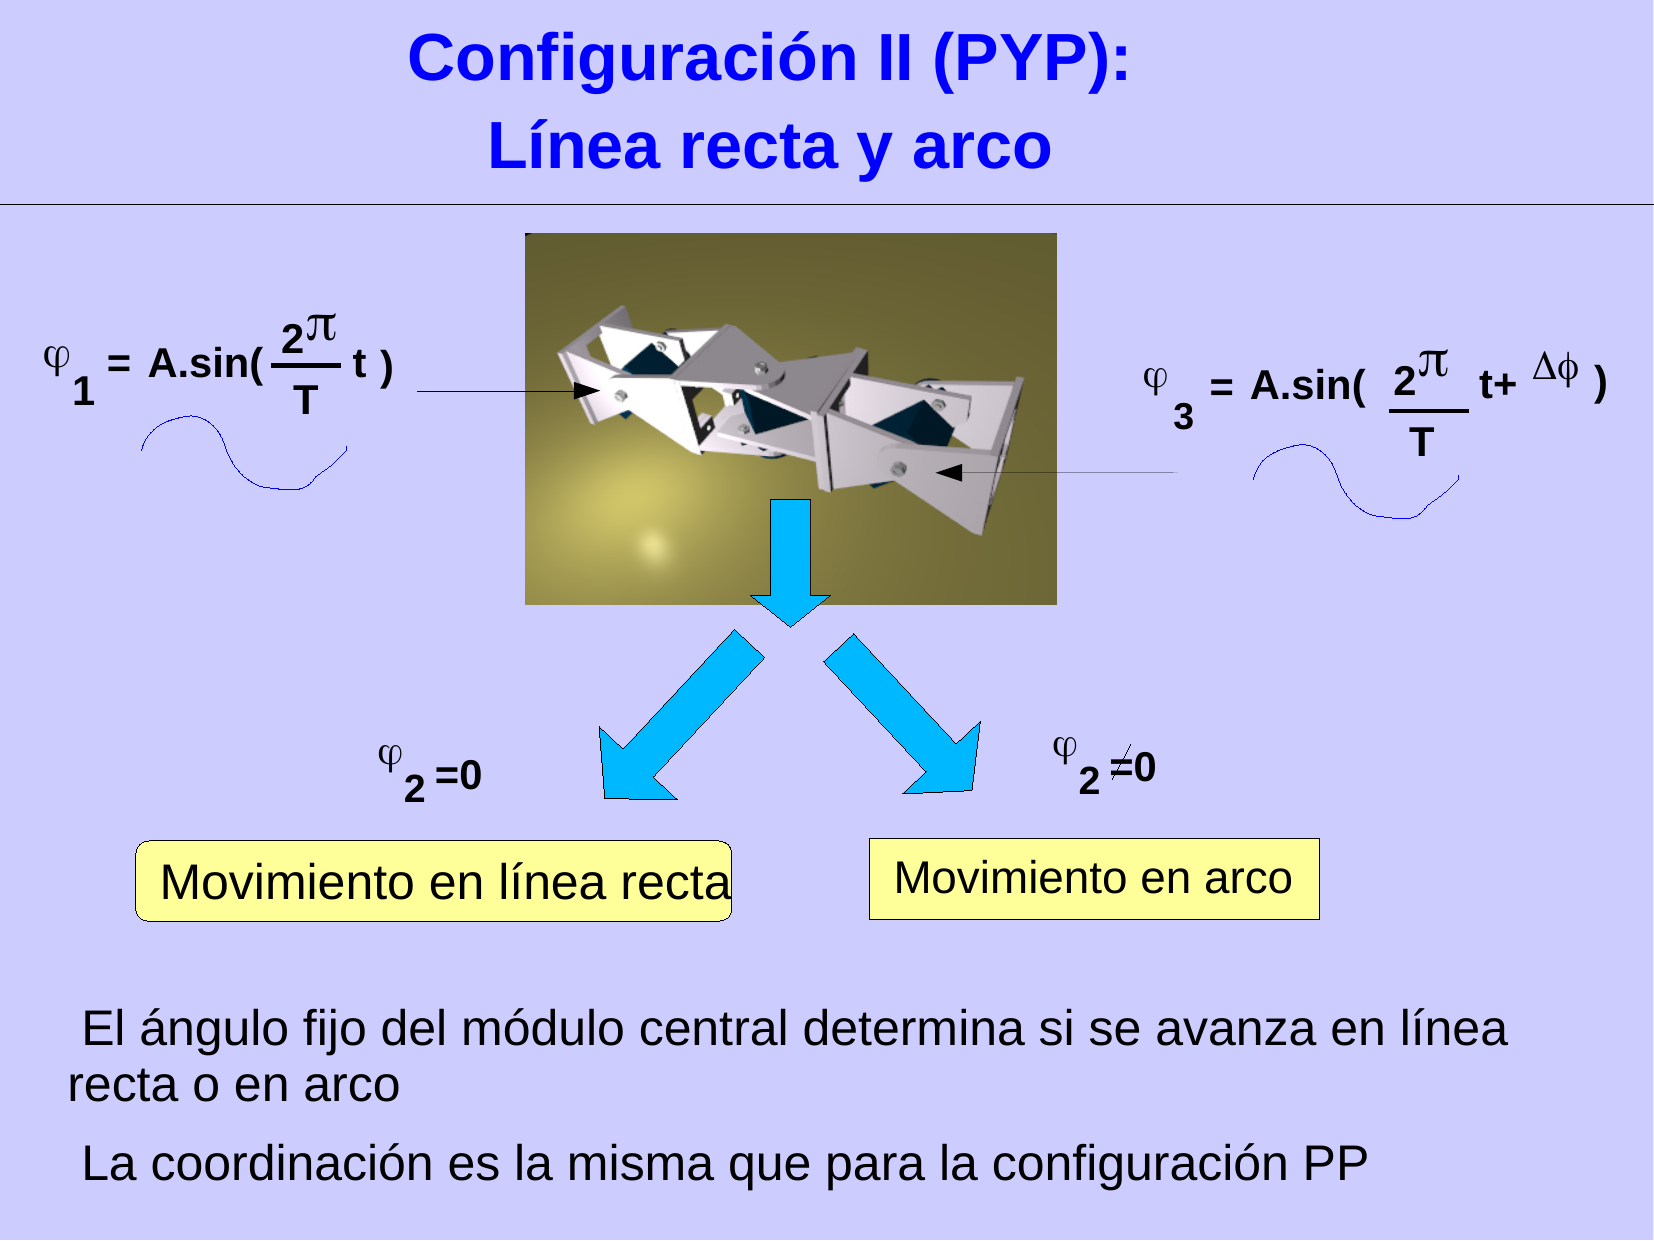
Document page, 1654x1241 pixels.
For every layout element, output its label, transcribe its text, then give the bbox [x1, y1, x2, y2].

text_box j [377, 735, 410, 805]
title Configuración II (PYP): Línea recta y arco [132, 0, 1408, 191]
text_box [750, 499, 831, 628]
text_box 2 [280, 316, 309, 384]
text_box Movimiento en línea recta [159, 854, 749, 910]
text_box T [293, 377, 324, 445]
text_box 2 [403, 767, 427, 828]
text_box Movimiento en arco [893, 851, 1306, 908]
text_box = [106, 340, 137, 408]
text_box [599, 629, 765, 800]
text_box A.sin( [1249, 361, 1382, 430]
picture [525, 233, 1057, 605]
text_box =0 [1109, 743, 1193, 823]
text_box t [352, 339, 386, 407]
text_box [869, 838, 1320, 920]
text_box [823, 633, 981, 794]
text_box ) [1594, 357, 1612, 426]
text_box 3 [1173, 395, 1196, 447]
text_box 2 [1078, 758, 1101, 819]
text_box ) [380, 343, 397, 411]
text_box A.sin( [147, 340, 286, 408]
text_box t+ [1479, 361, 1518, 408]
text_box = [1209, 363, 1241, 432]
text_box p [306, 300, 342, 376]
text_box =0 [434, 751, 519, 832]
text_box T [1409, 418, 1445, 493]
text_box j [1142, 358, 1175, 428]
text_box El ángulo fijo del módulo central determina si se avanza en línea recta o en arco La coordinación es la misma que para la configuración PP [67, 999, 1567, 1191]
text_box 2 [1393, 357, 1425, 431]
text_box 1 [72, 367, 96, 431]
text_box Df [1531, 350, 1592, 420]
text_box j [42, 335, 74, 396]
text_box p [1418, 336, 1450, 412]
text_box j [1052, 727, 1085, 797]
text_box [135, 840, 732, 922]
